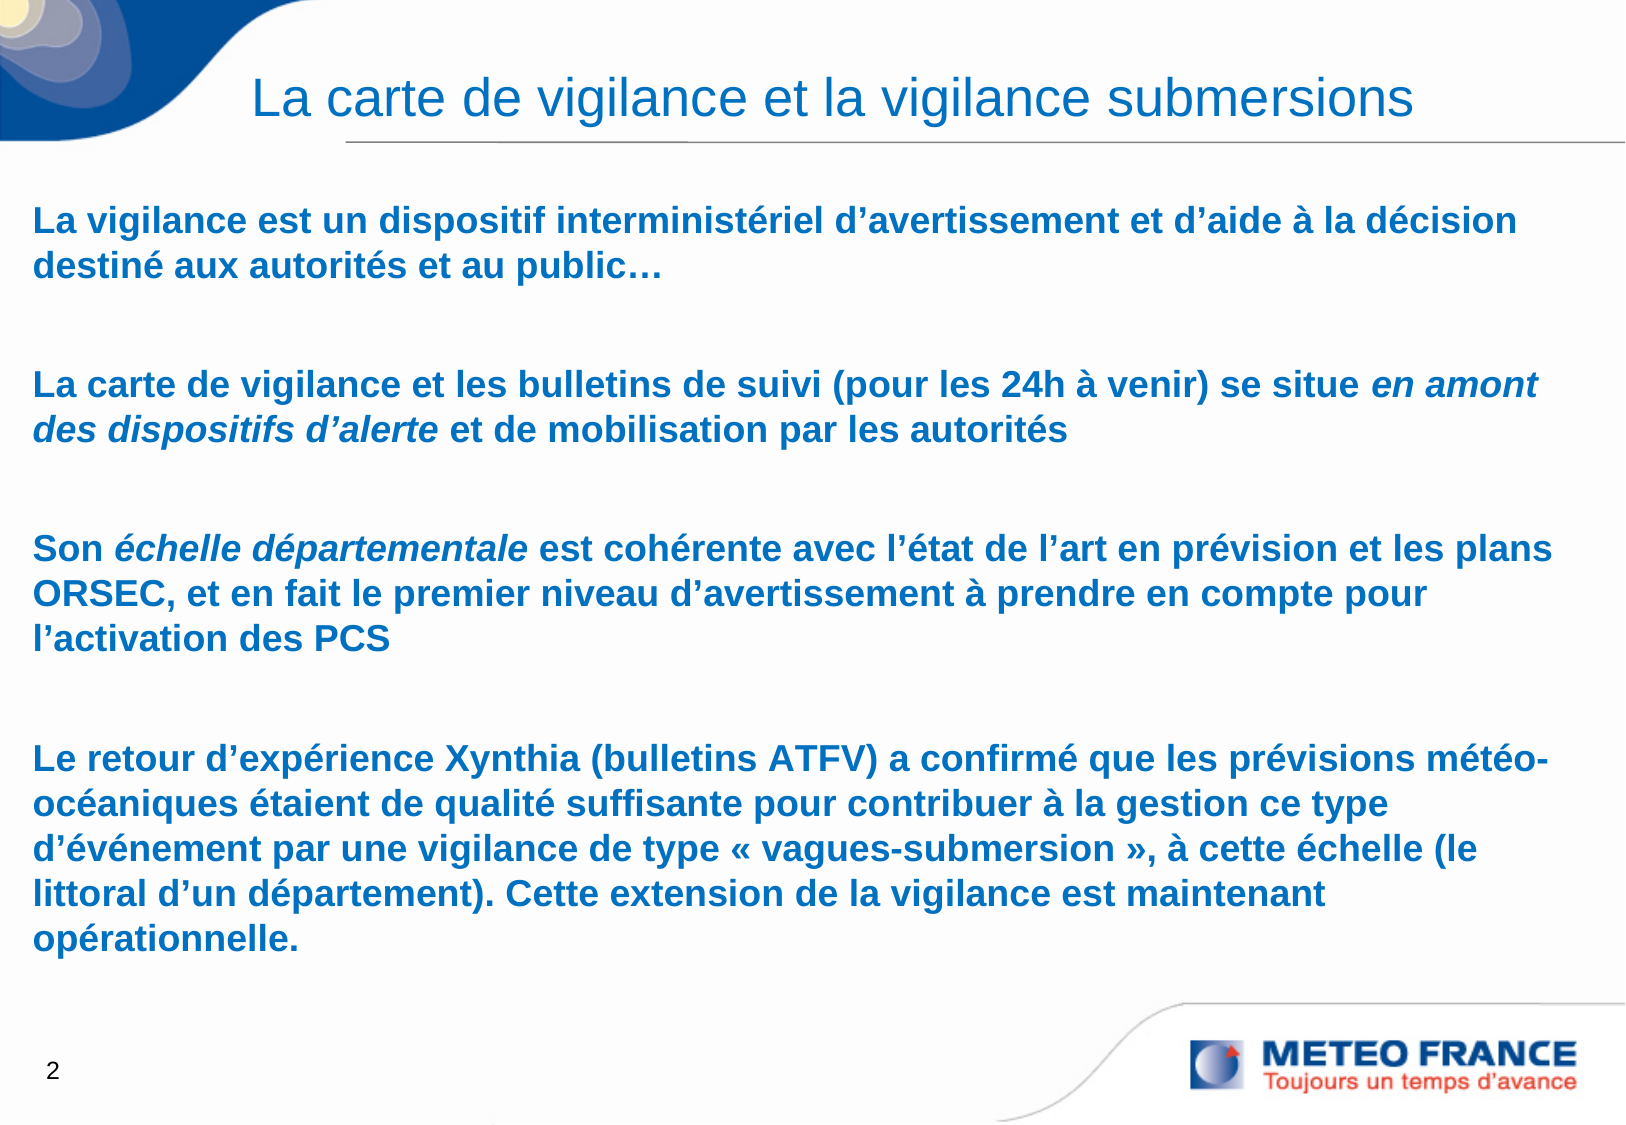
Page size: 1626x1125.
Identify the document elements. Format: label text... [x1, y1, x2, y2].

picture [0, 0, 1626, 1125]
title La carte de vigilance et la vigilance submersions [236, 54, 1474, 145]
list La vigilance est un dispositif interministériel d’avertissement et d’aide à la décision destiné aux autorités et au public… La carte de vigilance et les bulletins de suivi (pour les 24h à venir) se situe en amont des dispositifs d’alerte et de mobilisation par les autorités Son échelle départementale est cohérente avec l’état de l’art en prévision et les plans ORSEC, et en fait le premier niveau d’avertissement à prendre en compte pour l’activation des PCS Le retour d’expérience Xynthia (bulletins ATFV) a confirmé que les prévisions météo-océaniques étaient de qualité suffisante pour contribuer à la gestion ce type d’événement par une vigilance de type « vagues-submersion », à cette échelle (le littoral d’un département). Cette extension de la vigilance est maintenant opérationnelle. [32, 196, 1602, 988]
